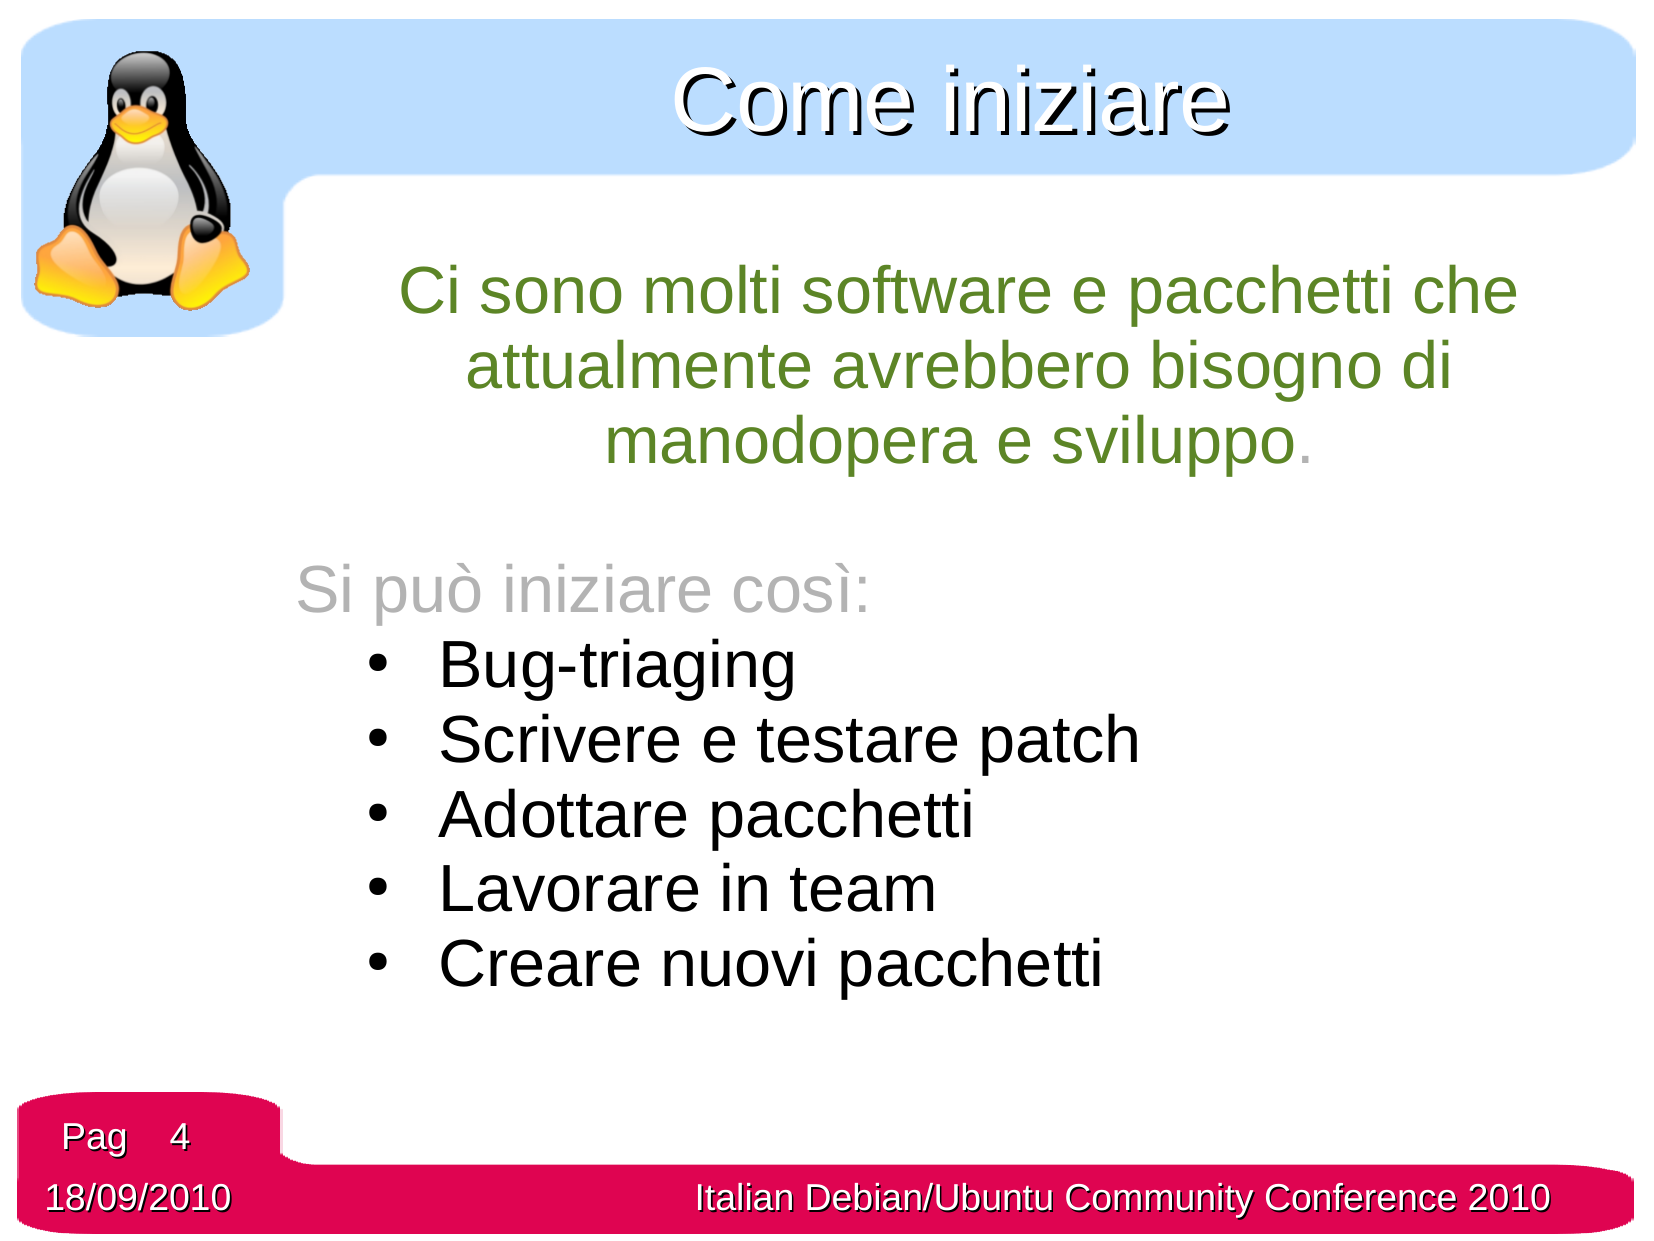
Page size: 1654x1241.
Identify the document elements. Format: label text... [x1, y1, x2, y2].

text_box Italian Debian/Ubuntu Community Conference 2010 [679, 1169, 1566, 1241]
text_box Pag <number> [46, 1108, 266, 1182]
subtitle Ci sono molti software e pacchetti che attualmente avrebbero bisogno di manodopera e sviluppo. Si può iniziare così: Bug-triaging Scrivere e testare patch Adottare pacchetti Lavorare in team Creare nuovi pacchetti [295, 206, 1625, 1123]
title Come iniziare [265, 3, 1636, 196]
text_box 18/09/2010 [29, 1169, 296, 1241]
picture [21, 19, 1636, 337]
picture [17, 1092, 1634, 1234]
